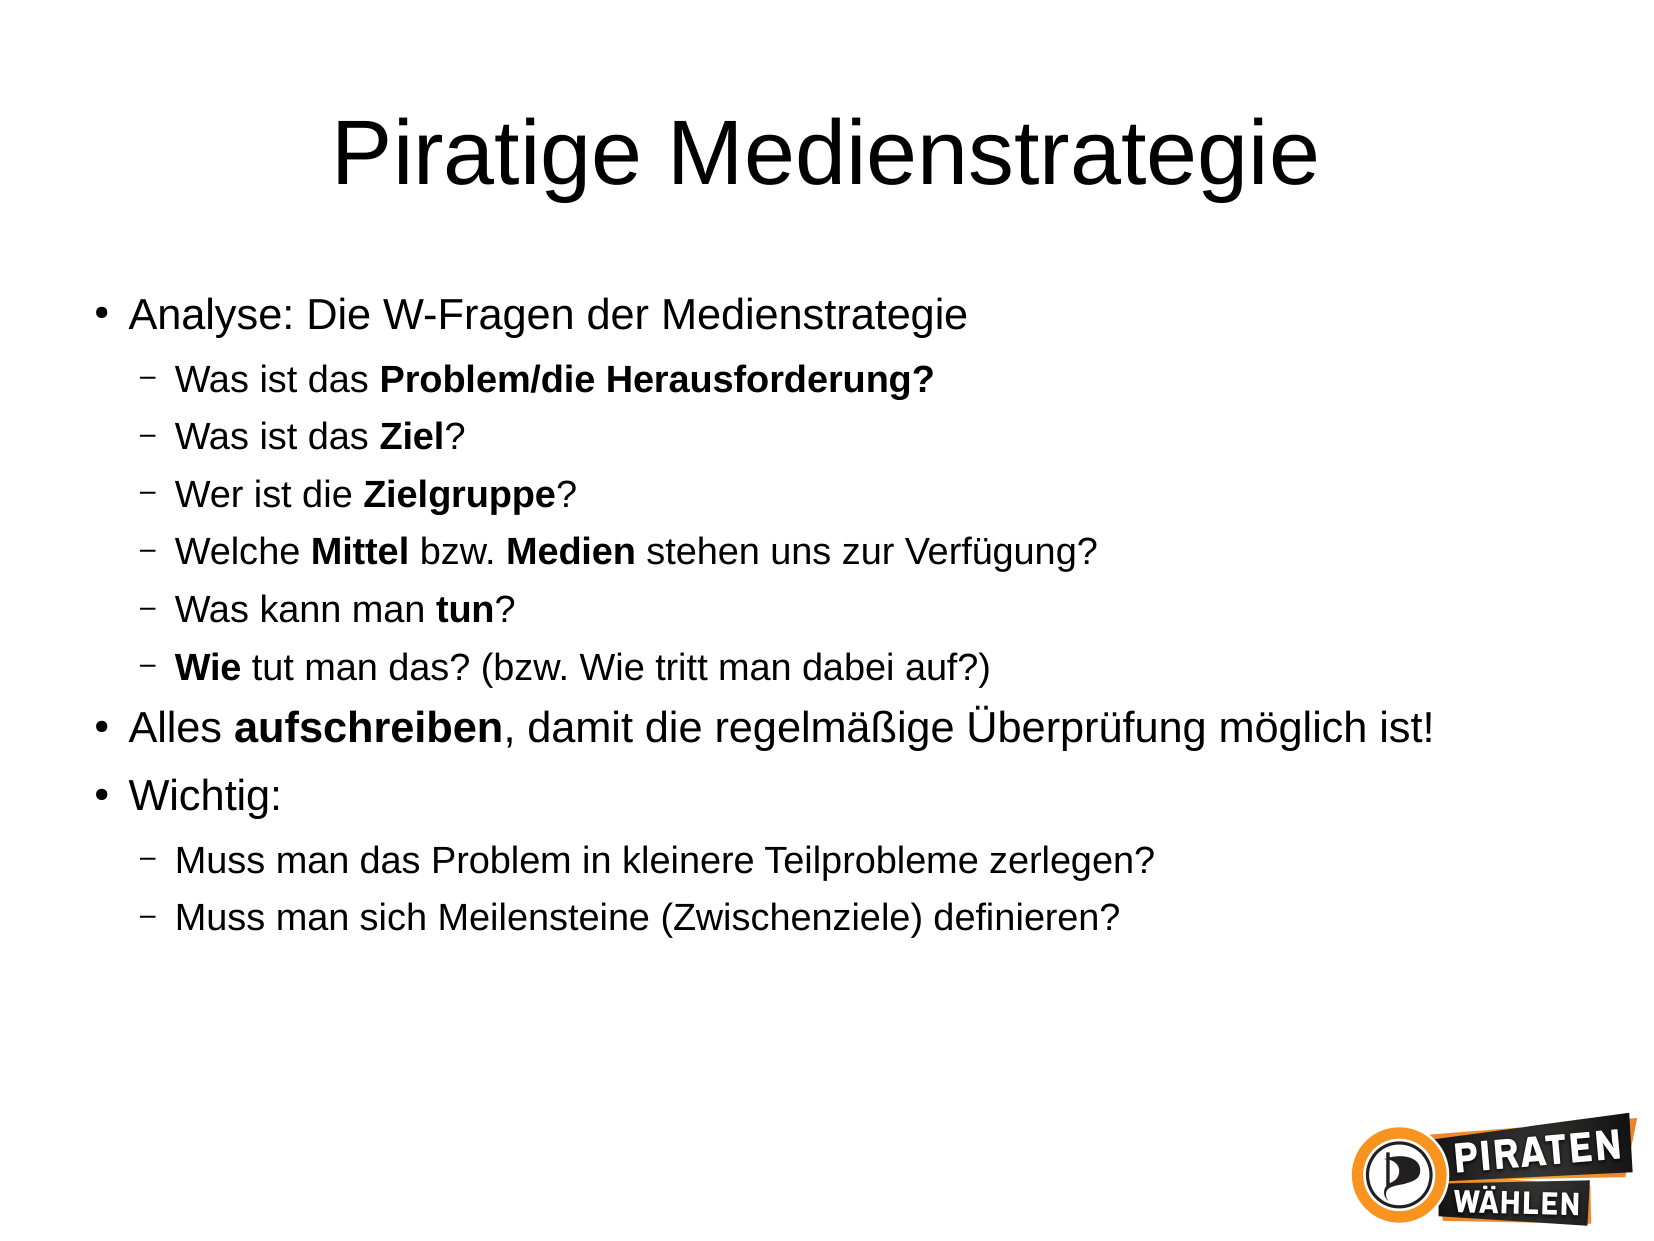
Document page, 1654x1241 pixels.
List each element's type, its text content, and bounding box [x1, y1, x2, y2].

title Piratige Medienstrategie [82, 49, 1571, 257]
list Analyse: Die W-Fragen der Medienstrategie Was ist das Problem/die Herausforderung? Was ist das Ziel? Wer ist die Zielgruppe? Welche Mittel bzw. Medien stehen uns zur Verfügung? Was kann man tun? Wie tut man das? (bzw. Wie tritt man dabei auf?) Alles aufschreiben, damit die regelmäßige Überprüfung möglich ist! Wichtig: Muss man das Problem in kleinere Teilprobleme zerlegen? Muss man sich Meilensteine (Zwischenziele) definieren? [82, 290, 1538, 1010]
picture [1337, 1098, 1654, 1241]
